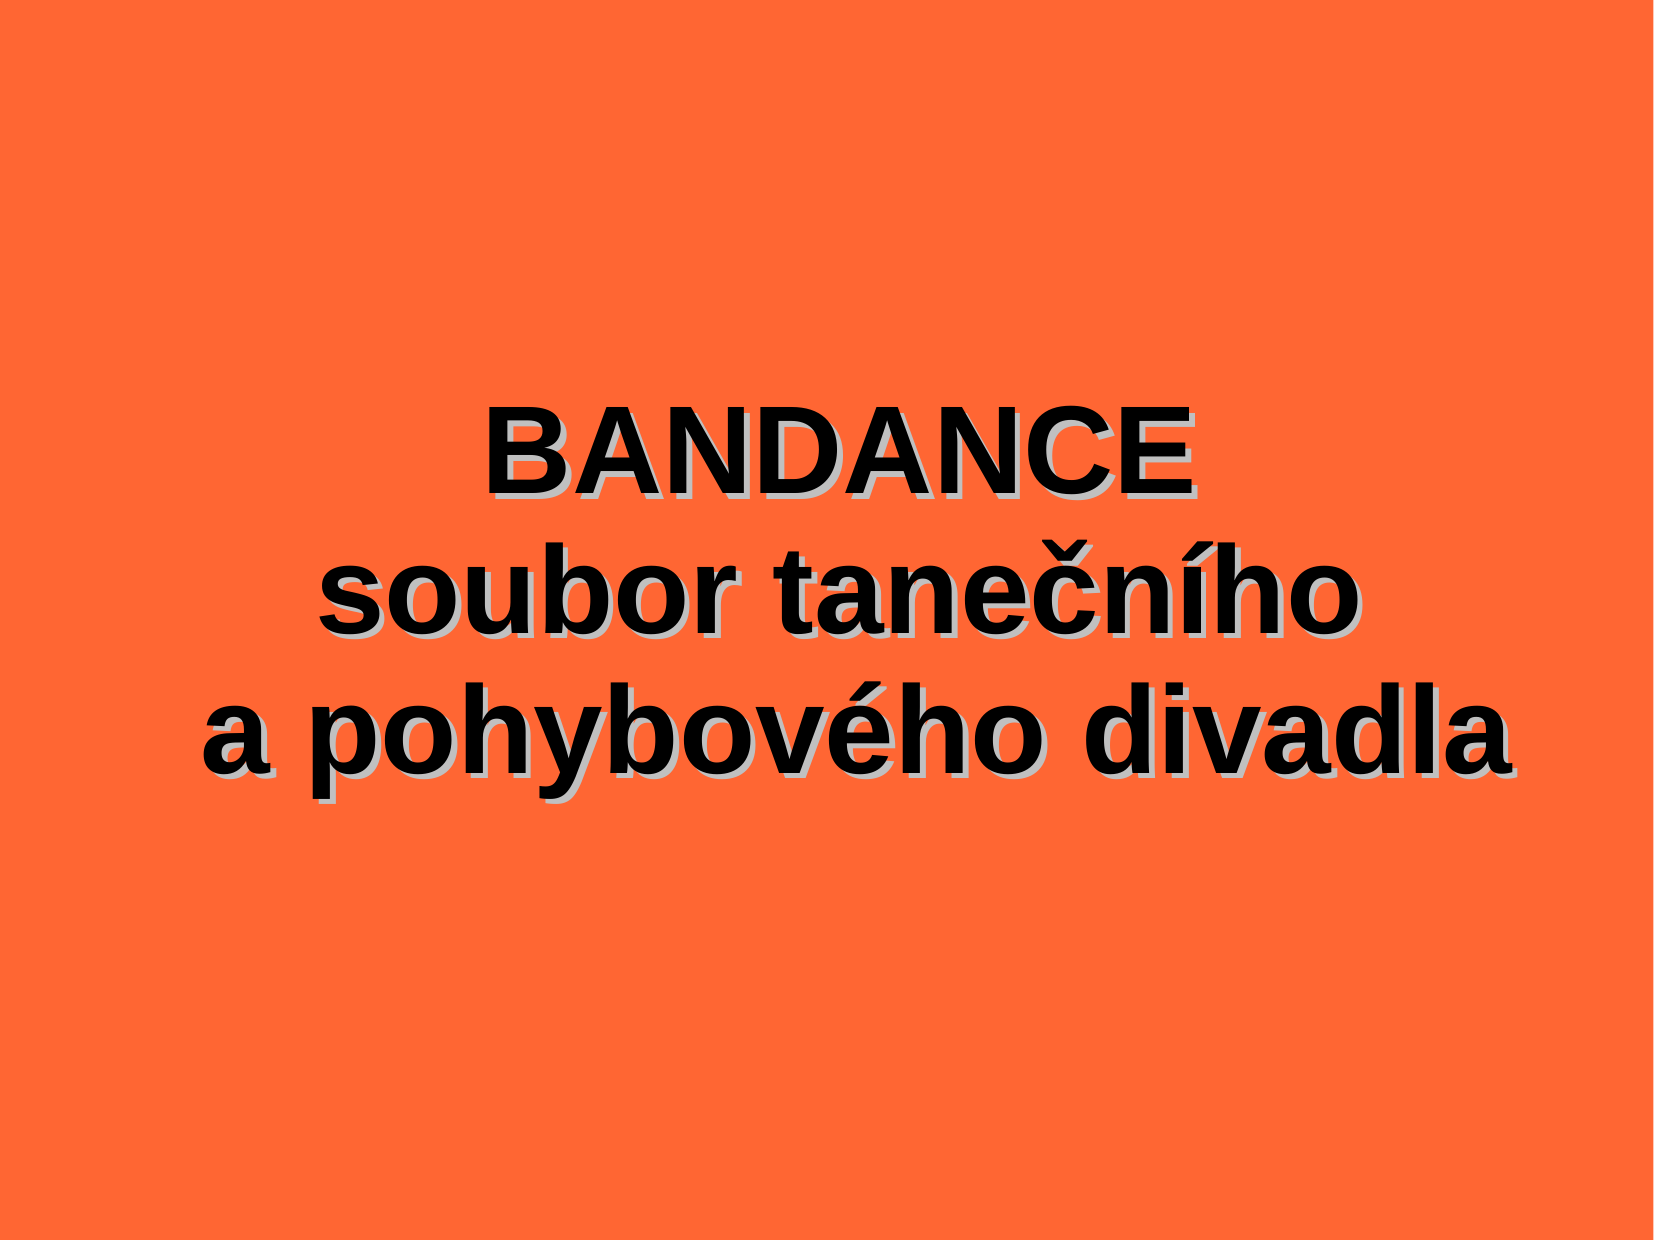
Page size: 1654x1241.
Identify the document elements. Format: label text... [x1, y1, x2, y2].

text_box BANDANCE soubor tanečního a pohybového divadla [115, 372, 1563, 877]
